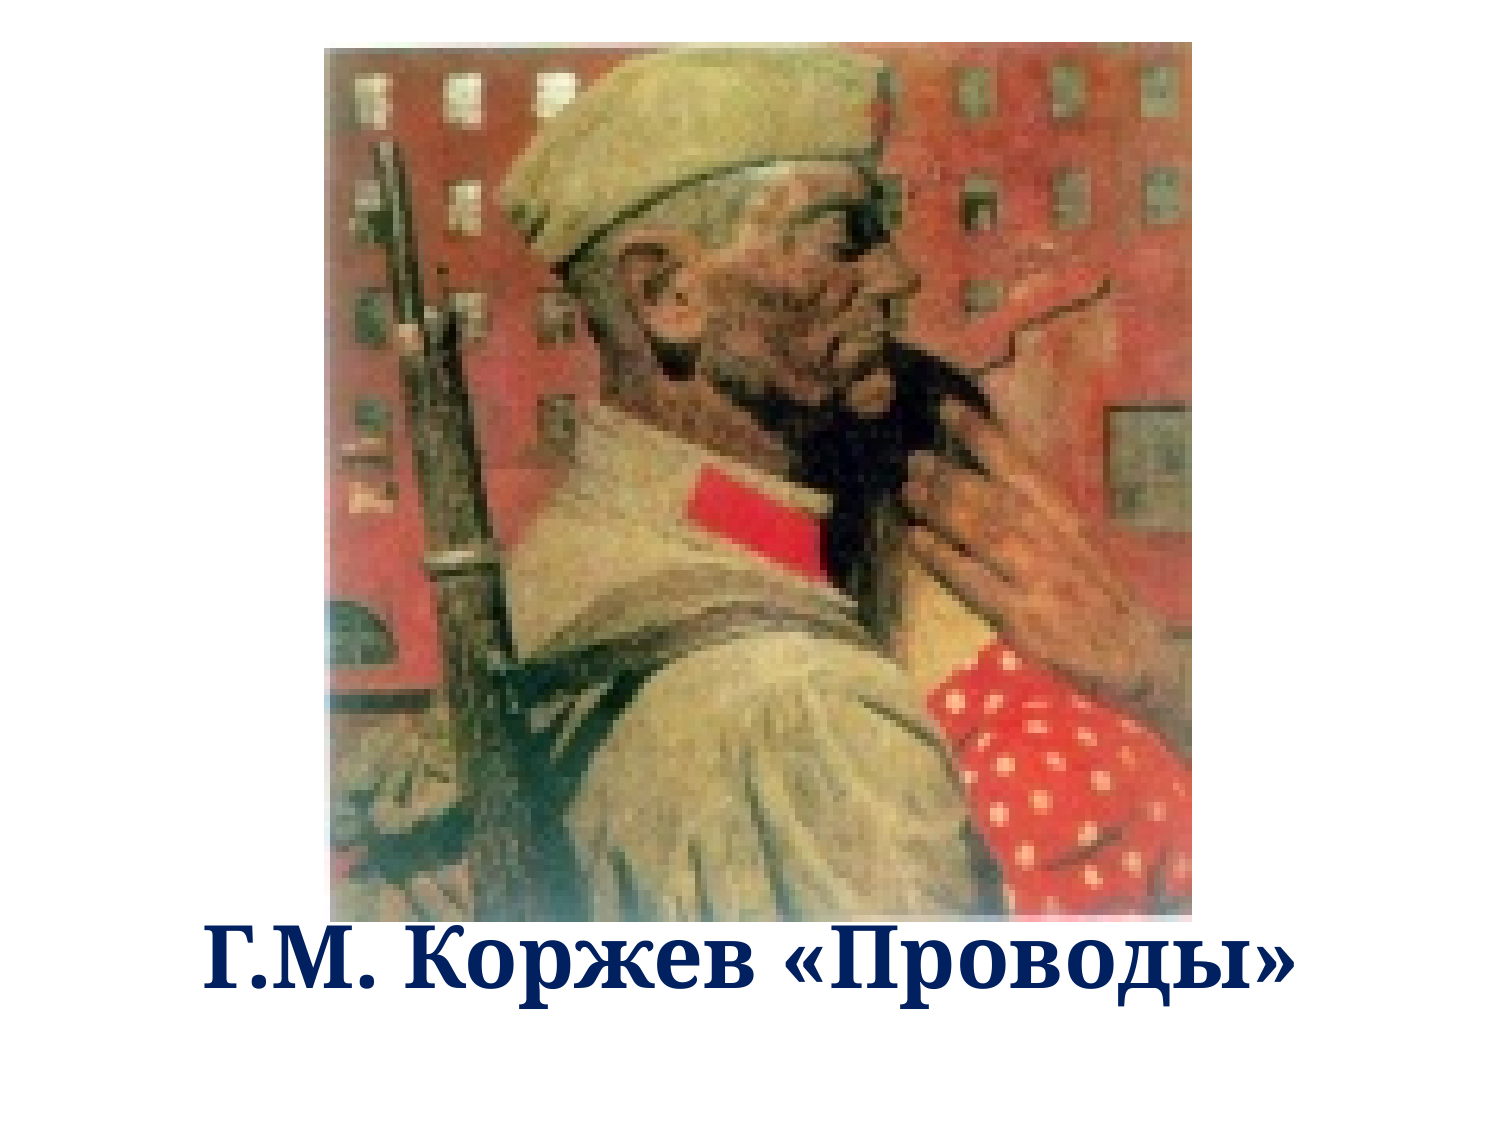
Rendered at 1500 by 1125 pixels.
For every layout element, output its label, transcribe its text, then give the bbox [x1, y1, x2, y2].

picture [324, 42, 1192, 922]
title Г.М. Коржев «Проводы» [76, 893, 1427, 1081]
